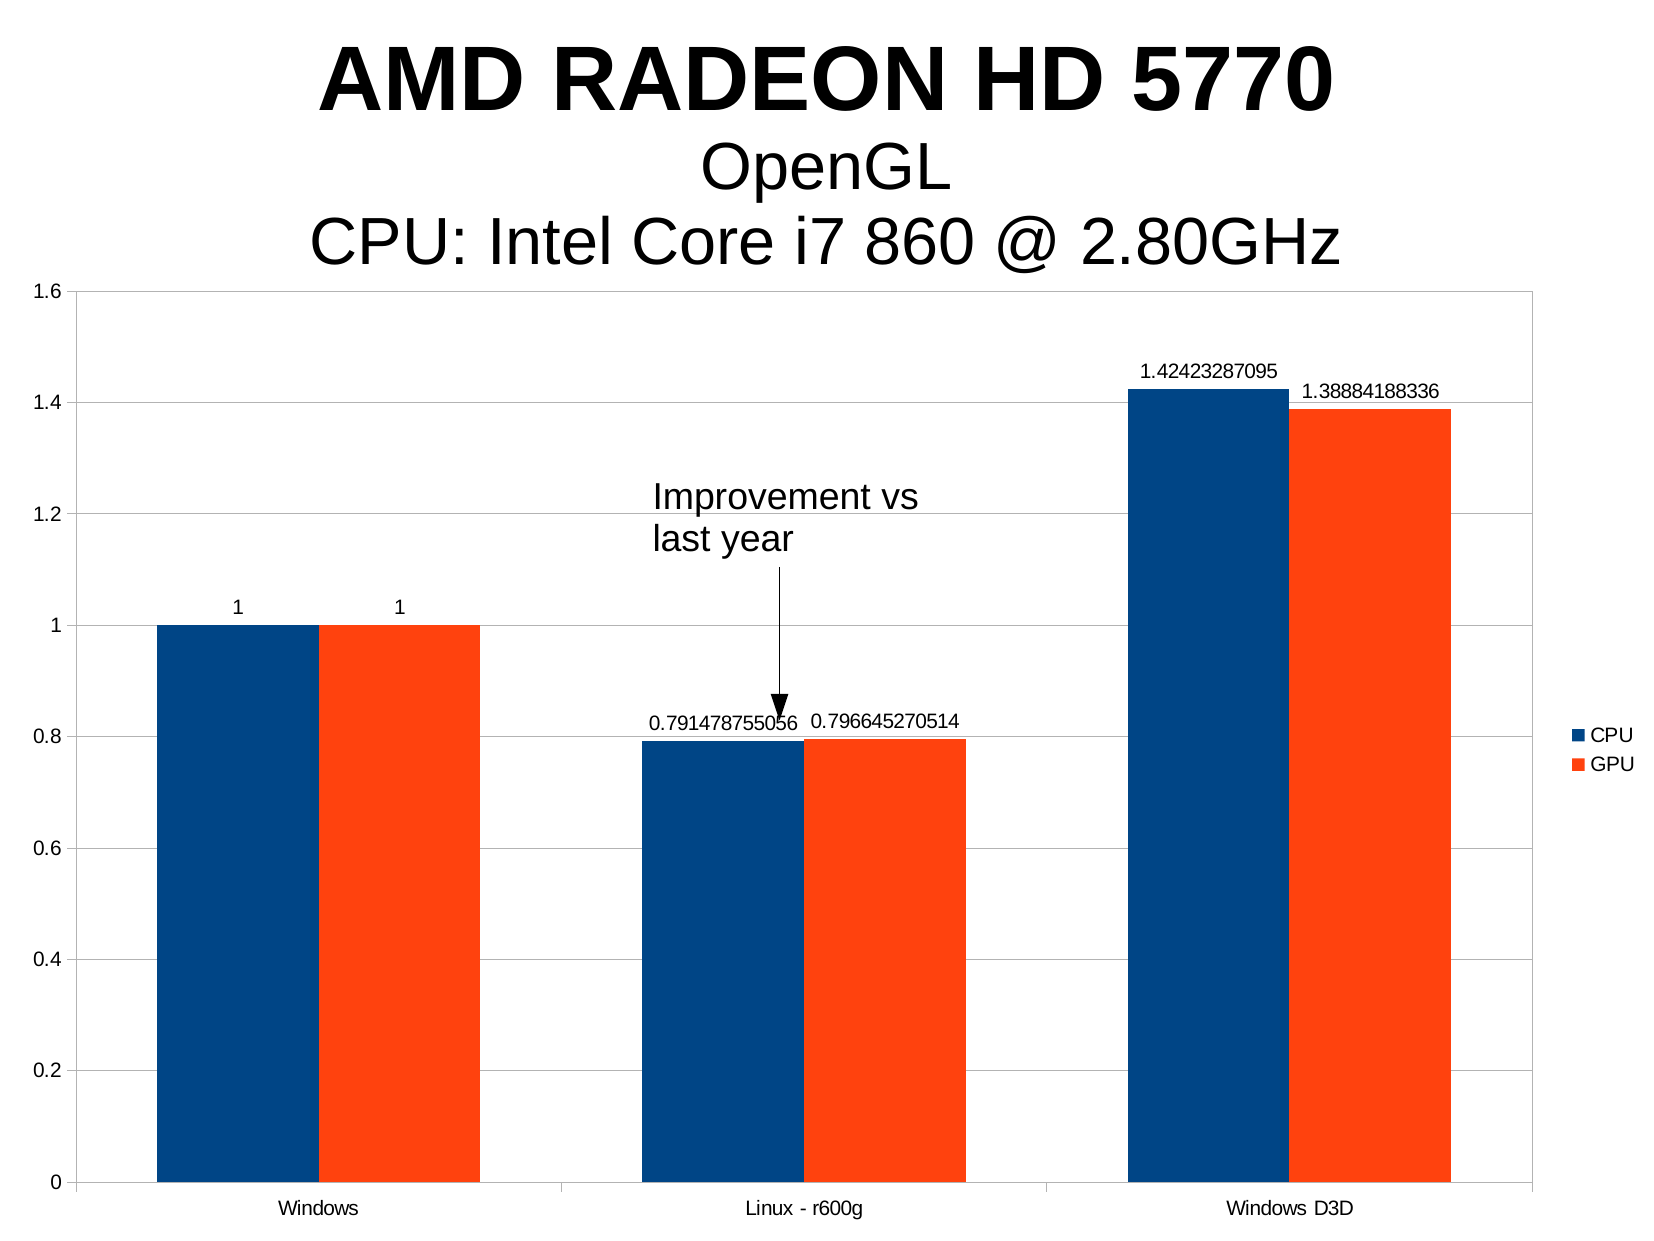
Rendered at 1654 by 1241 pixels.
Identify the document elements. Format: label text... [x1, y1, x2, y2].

text_box Improvement vs last year [637, 468, 935, 567]
chart [0, 259, 1654, 1241]
title AMD RADEON HD 5770 OpenGL CPU: Intel Core i7 860 @ 2.80GHz [82, 27, 1571, 259]
